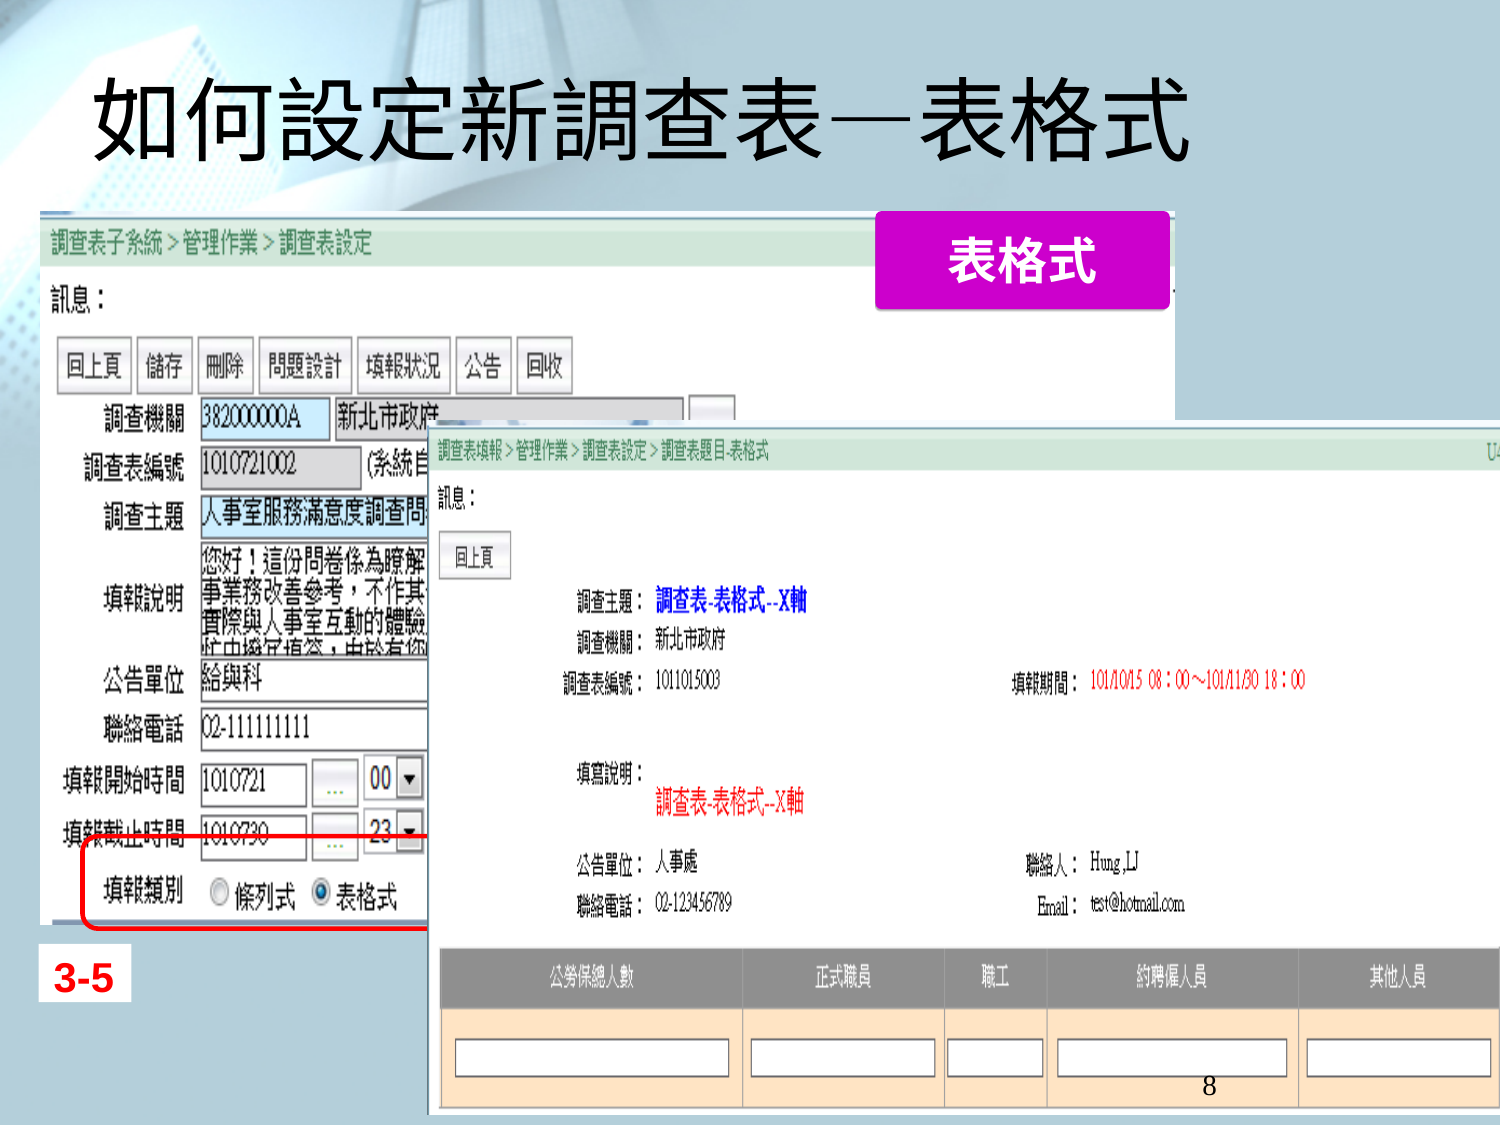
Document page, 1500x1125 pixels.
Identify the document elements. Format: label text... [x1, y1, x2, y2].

title 如何設定新調查表—表格式 [76, 54, 1471, 181]
text_box 表格式 [875, 211, 1170, 310]
text_box 3-5 [38, 943, 132, 1003]
text_box [1187, 1058, 1500, 1125]
picture [40, 211, 1500, 1115]
